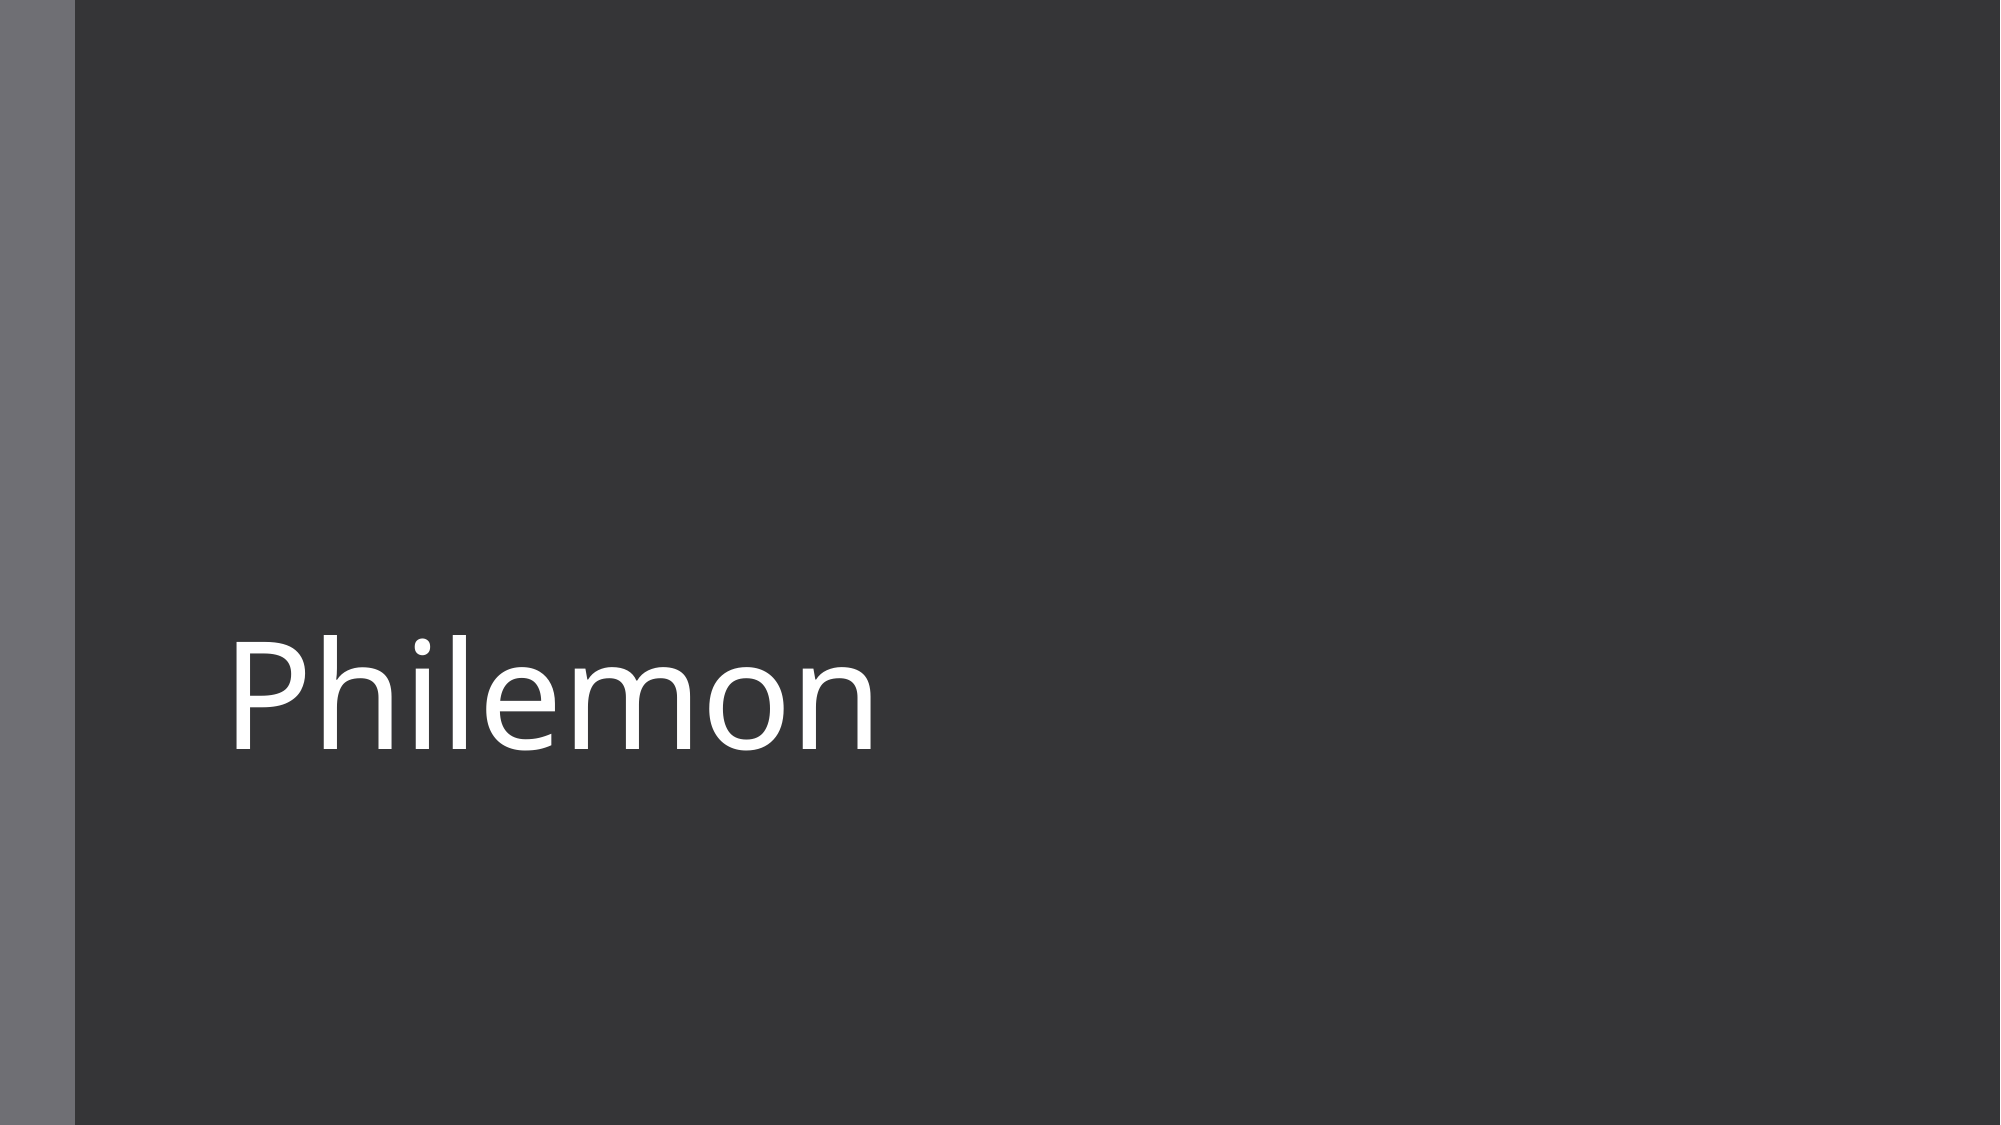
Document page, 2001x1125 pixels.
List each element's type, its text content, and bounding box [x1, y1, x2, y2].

title Philemon [206, 124, 1752, 788]
